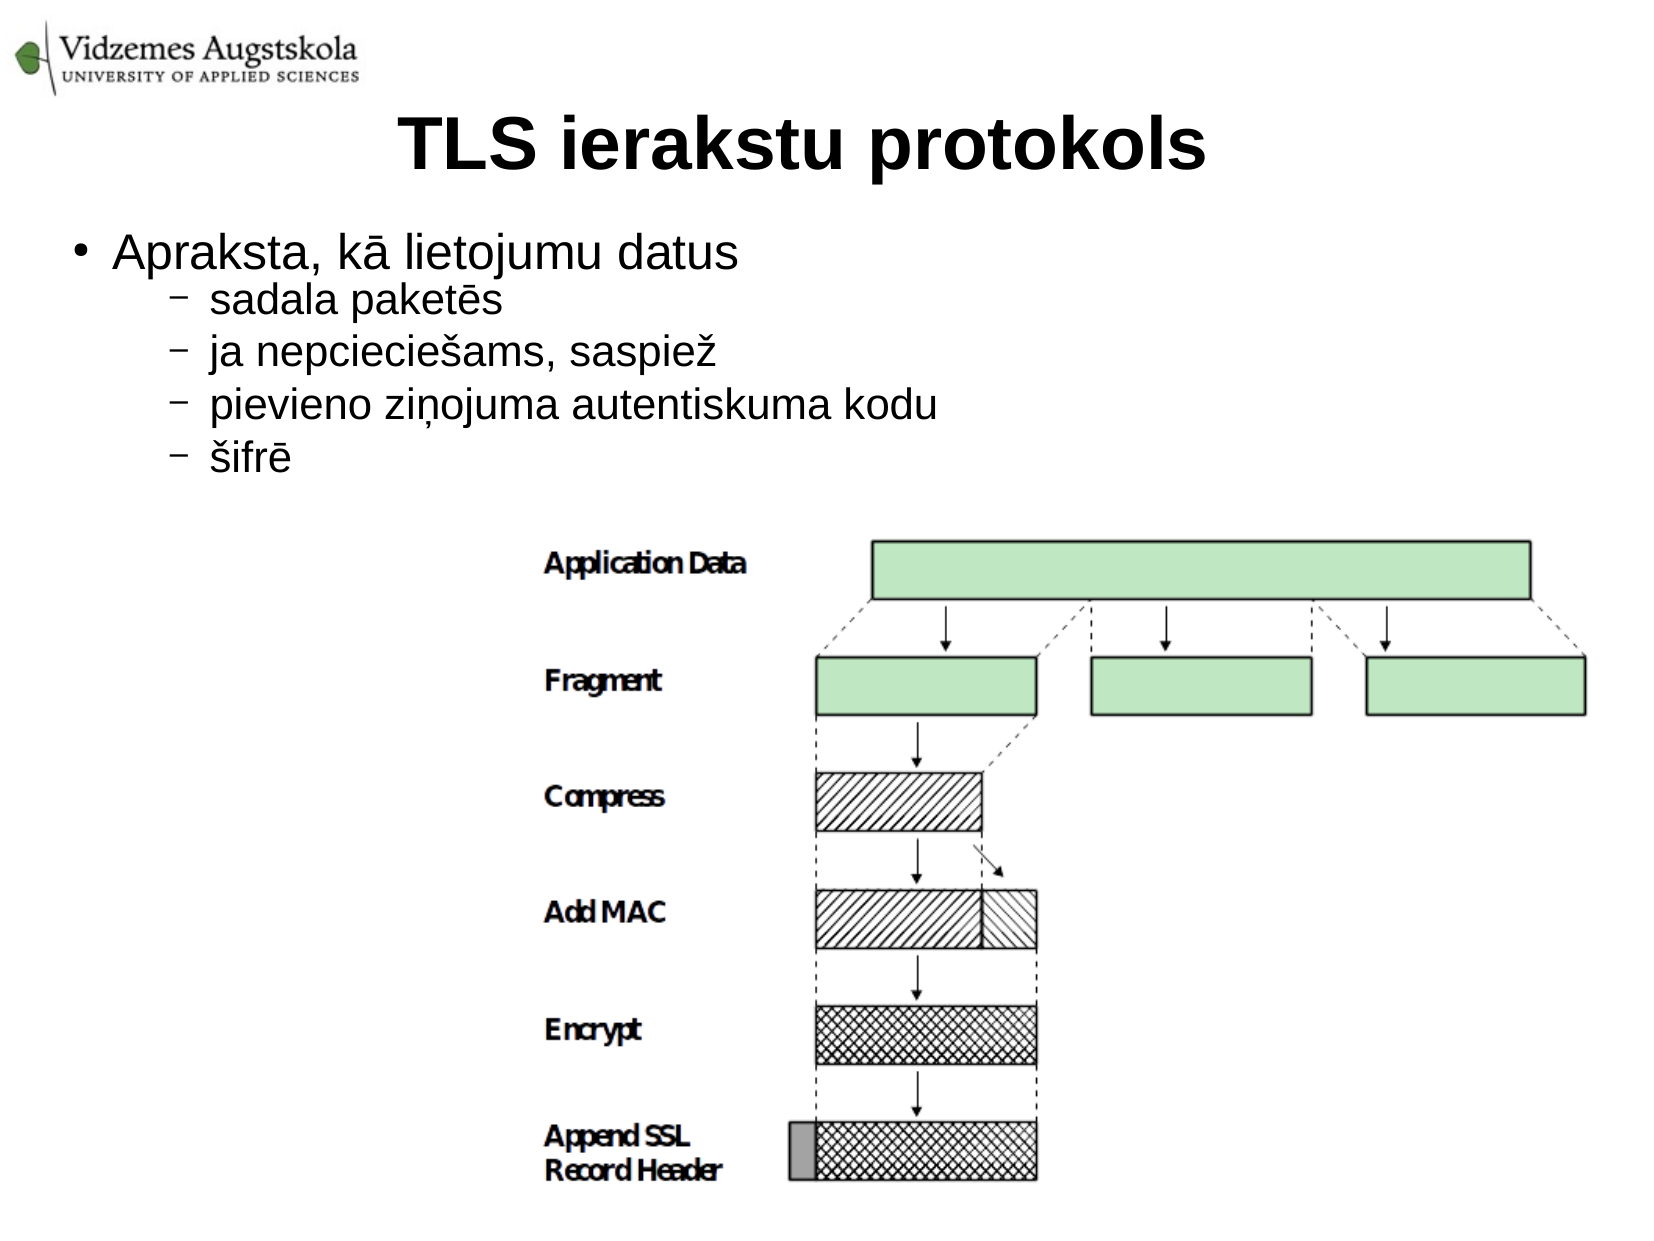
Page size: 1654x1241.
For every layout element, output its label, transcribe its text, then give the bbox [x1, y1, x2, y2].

list Apraksta, kā lietojumu datus sadala paketēs ja nepcieciešams, saspiež pievieno ziņojuma autentiskuma kodu šifrē [59, 224, 1465, 485]
picture [531, 519, 1610, 1214]
picture [5, 2, 368, 113]
title TLS ierakstu protokols [94, 96, 1512, 195]
